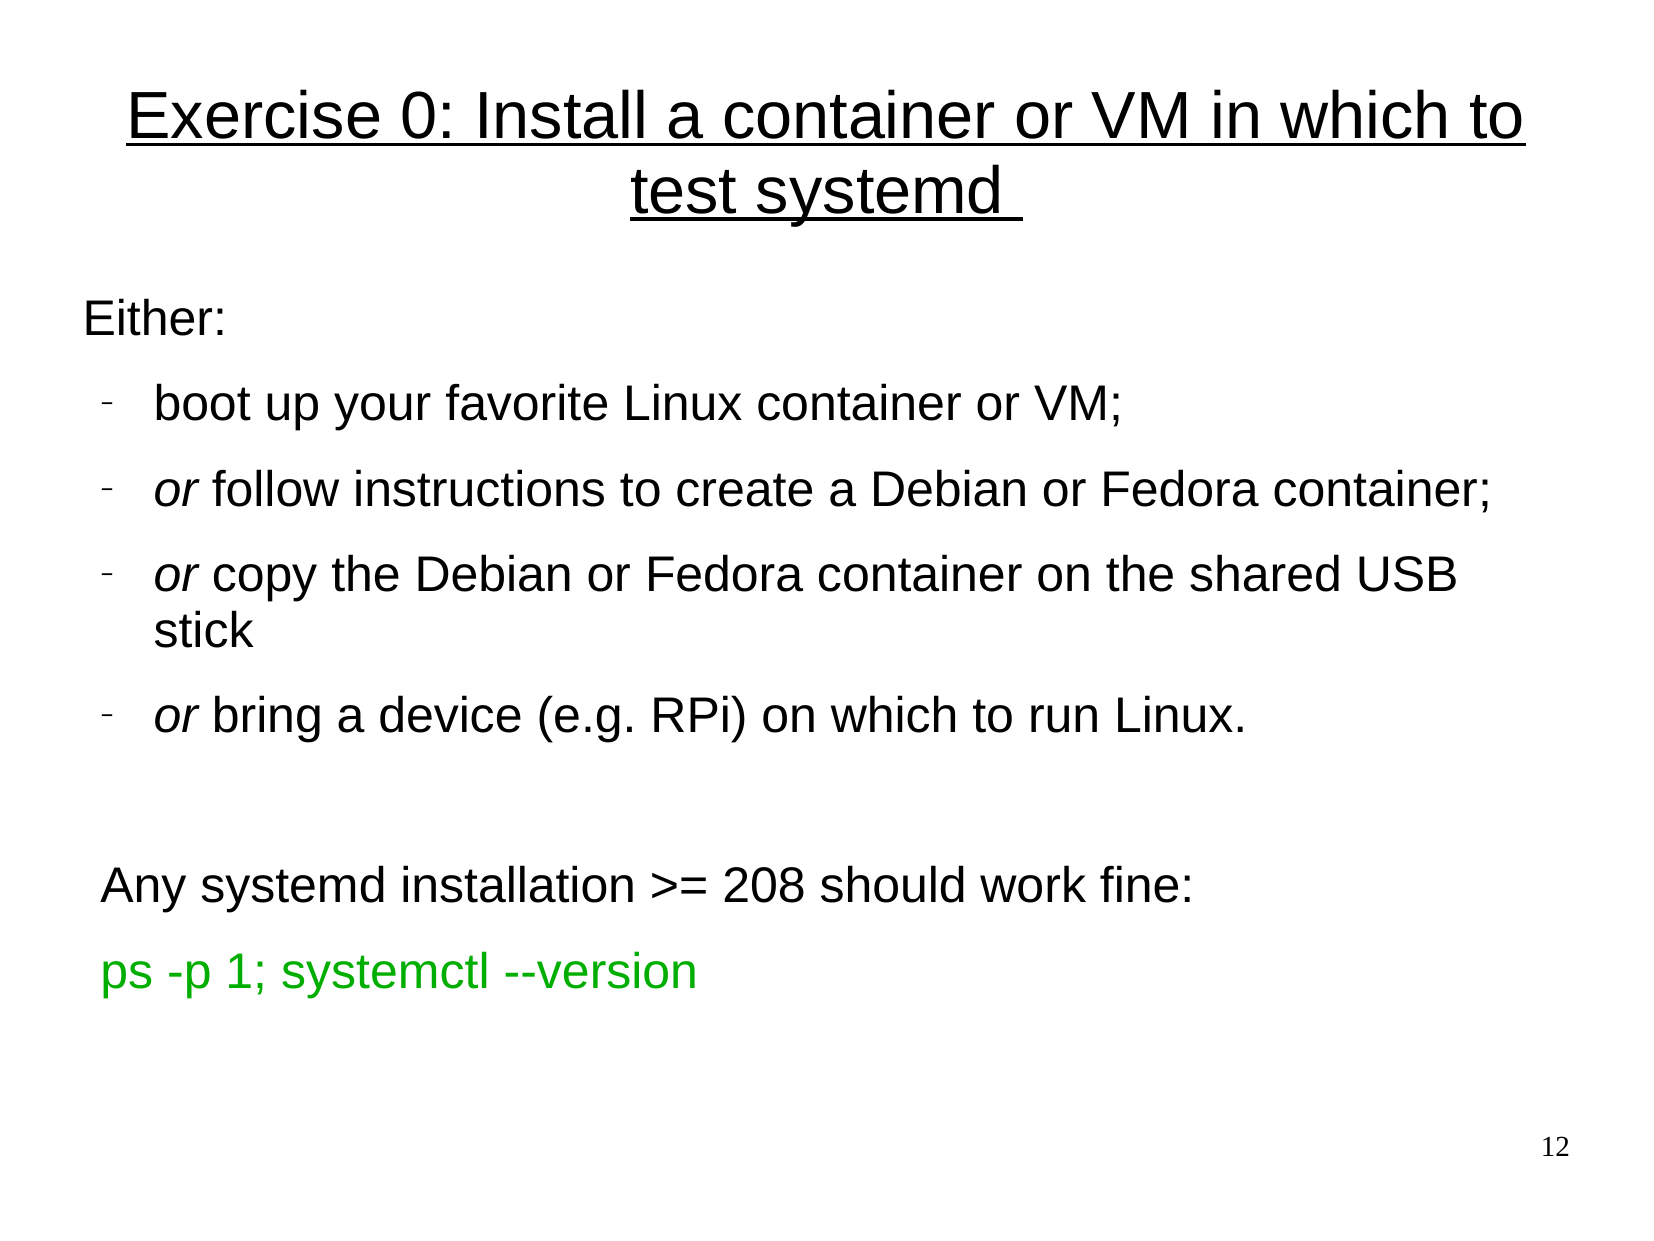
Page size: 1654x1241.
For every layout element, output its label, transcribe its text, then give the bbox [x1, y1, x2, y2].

list Either: boot up your favorite Linux container or VM; or follow instructions to create a Debian or Fedora container; or copy the Debian or Fedora container on the shared USB stick or bring a device (e.g. RPi) on which to run Linux. Any systemd installation >= 208 should work fine: ps -p 1; systemctl --version [82, 290, 1571, 1010]
title Exercise 0: Install a container or VM in which to test systemd [82, 49, 1571, 257]
